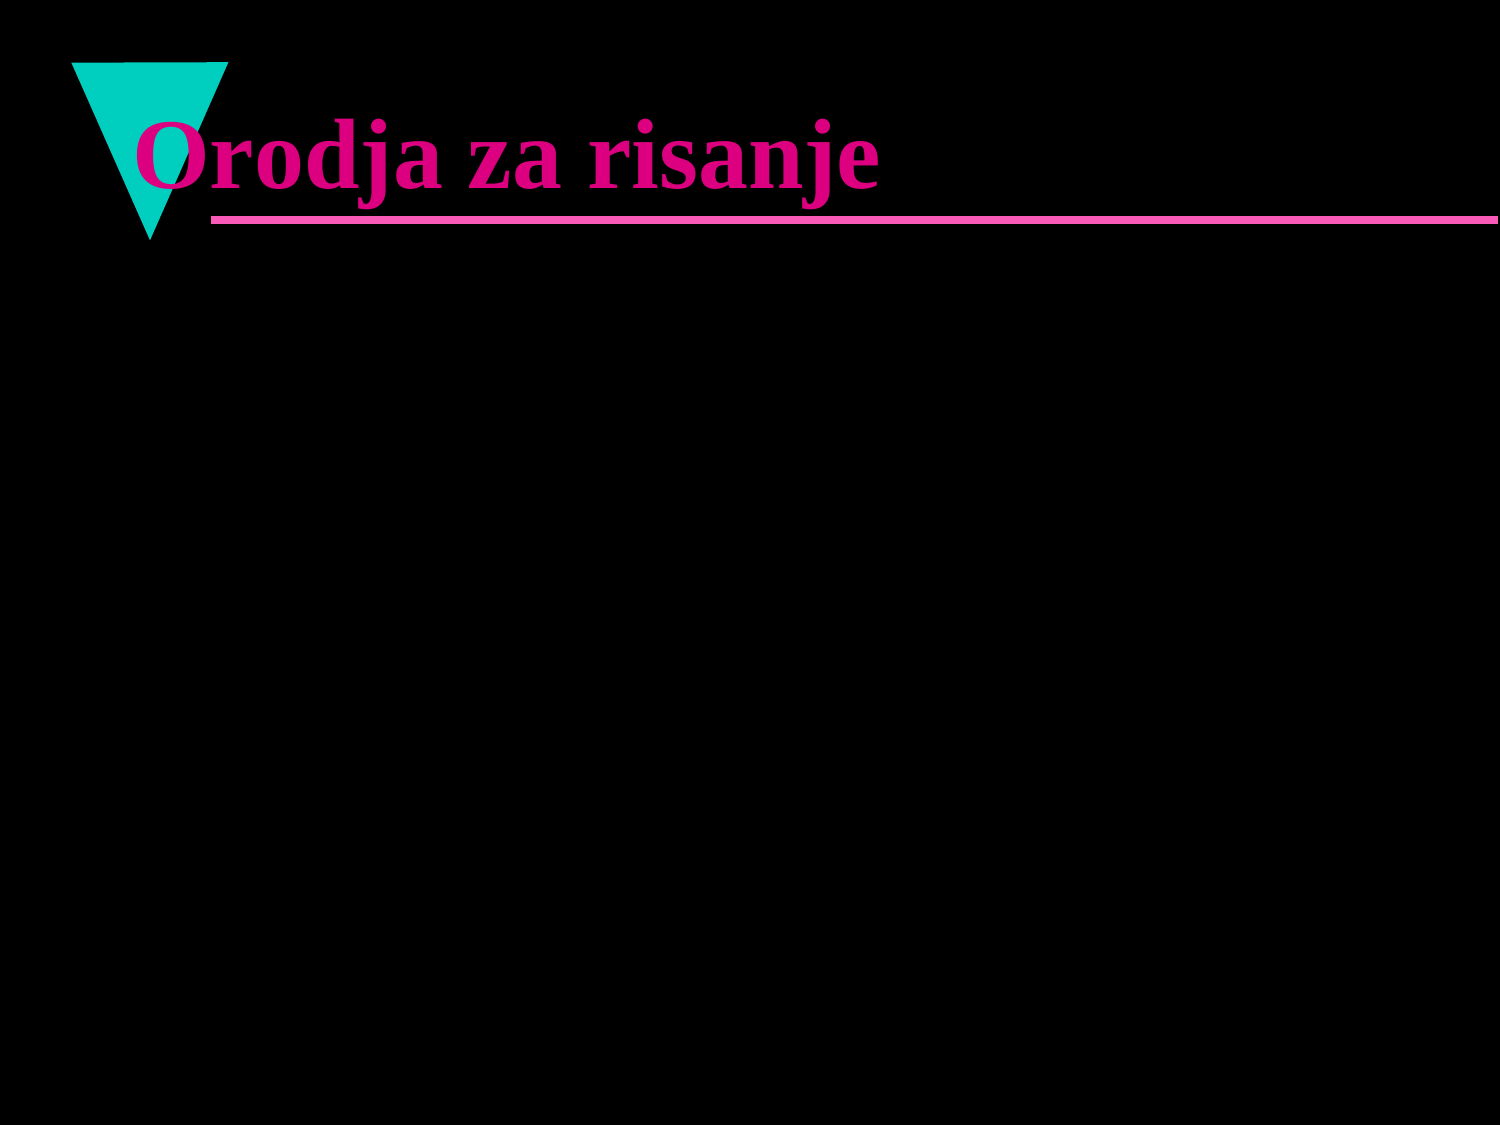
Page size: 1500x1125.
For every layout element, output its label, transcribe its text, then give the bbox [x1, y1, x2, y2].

title Orodja za risanje [117, 63, 1500, 251]
